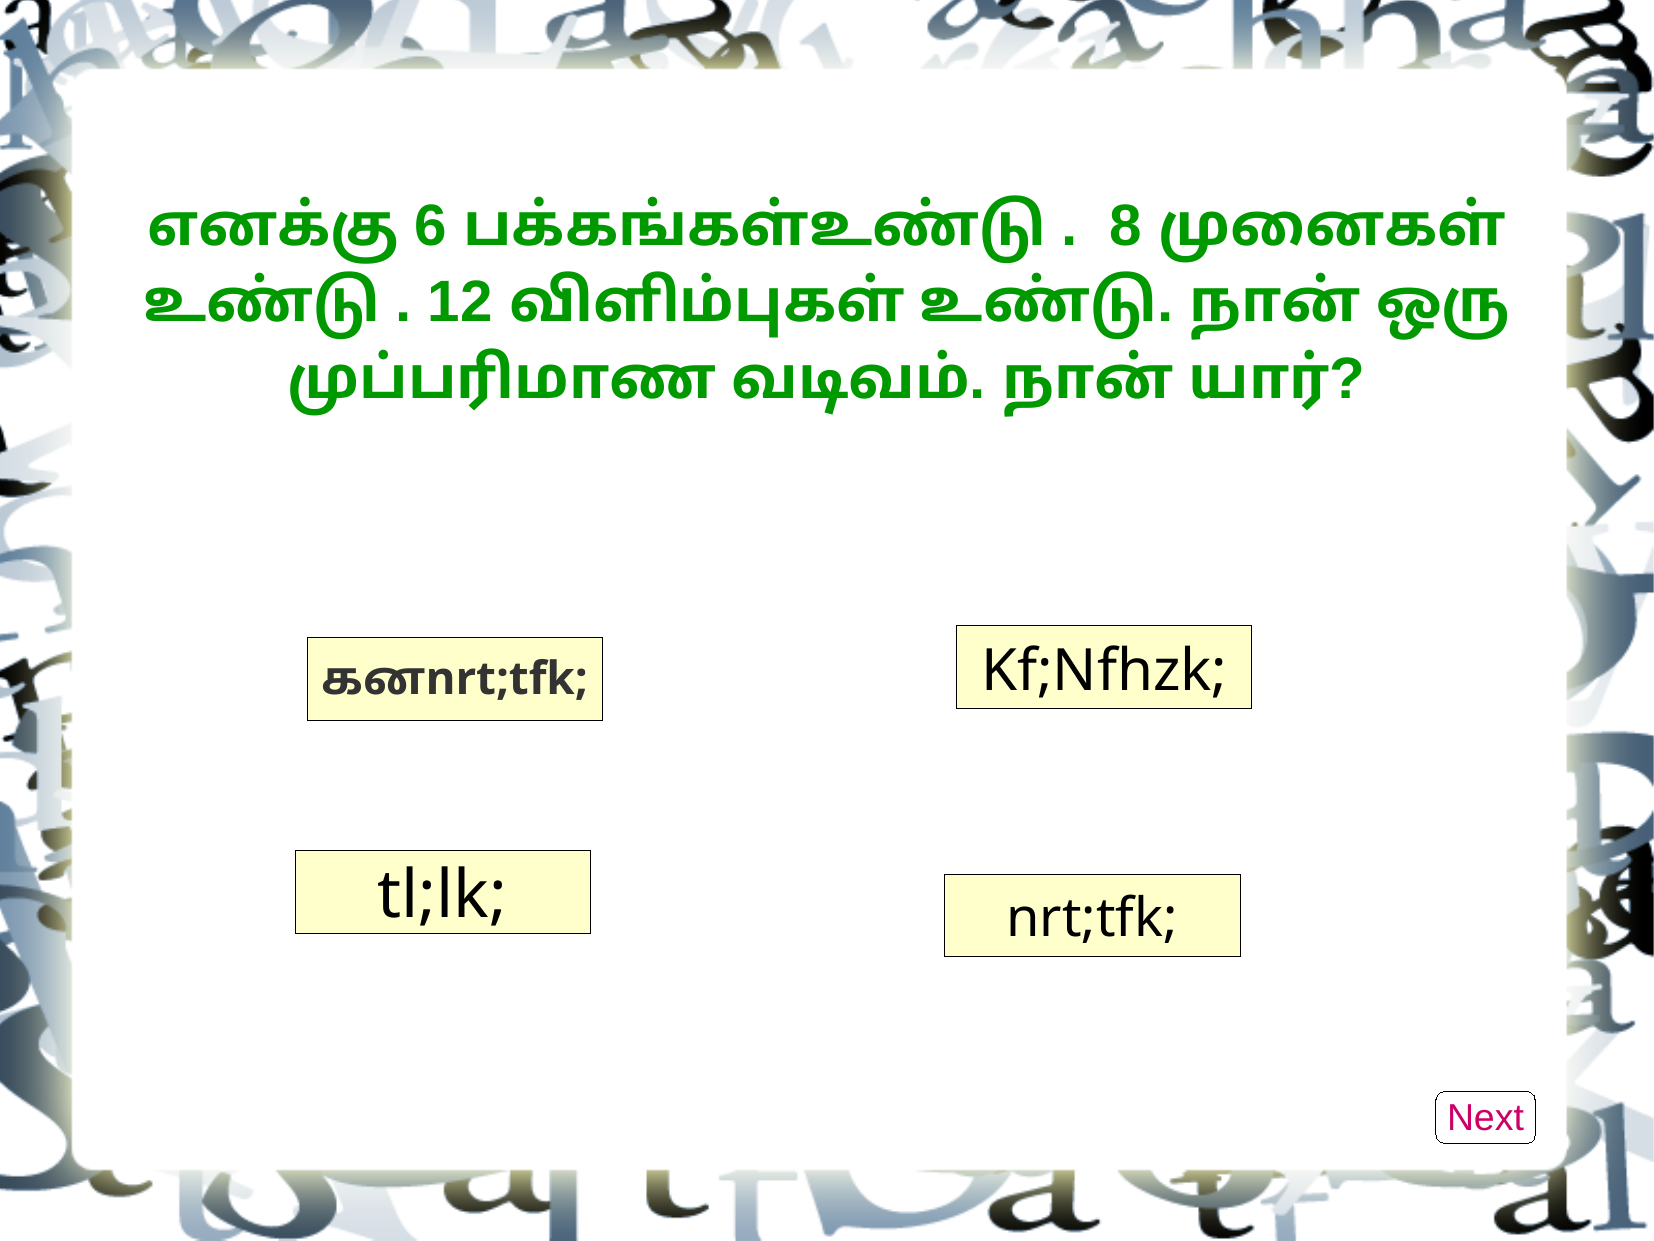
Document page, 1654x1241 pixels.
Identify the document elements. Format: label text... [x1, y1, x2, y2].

text_box கனnrt;tfk; [307, 637, 603, 721]
title எனக்கு 6 பக்கங்கள்உண்டு . 8 முனைகள் உண்டு . 12 விளிம்புகள் உண்டு. நான் ஒரு முப்பரிமாண வடிவம். நான் யார்? [82, 200, 1571, 479]
text_box nrt;tfk; [944, 874, 1241, 957]
text_box Kf;Nfhzk; [956, 625, 1252, 709]
text_box Next [1435, 1091, 1536, 1144]
picture [0, 0, 1654, 1241]
text_box tl;lk; [295, 850, 591, 934]
